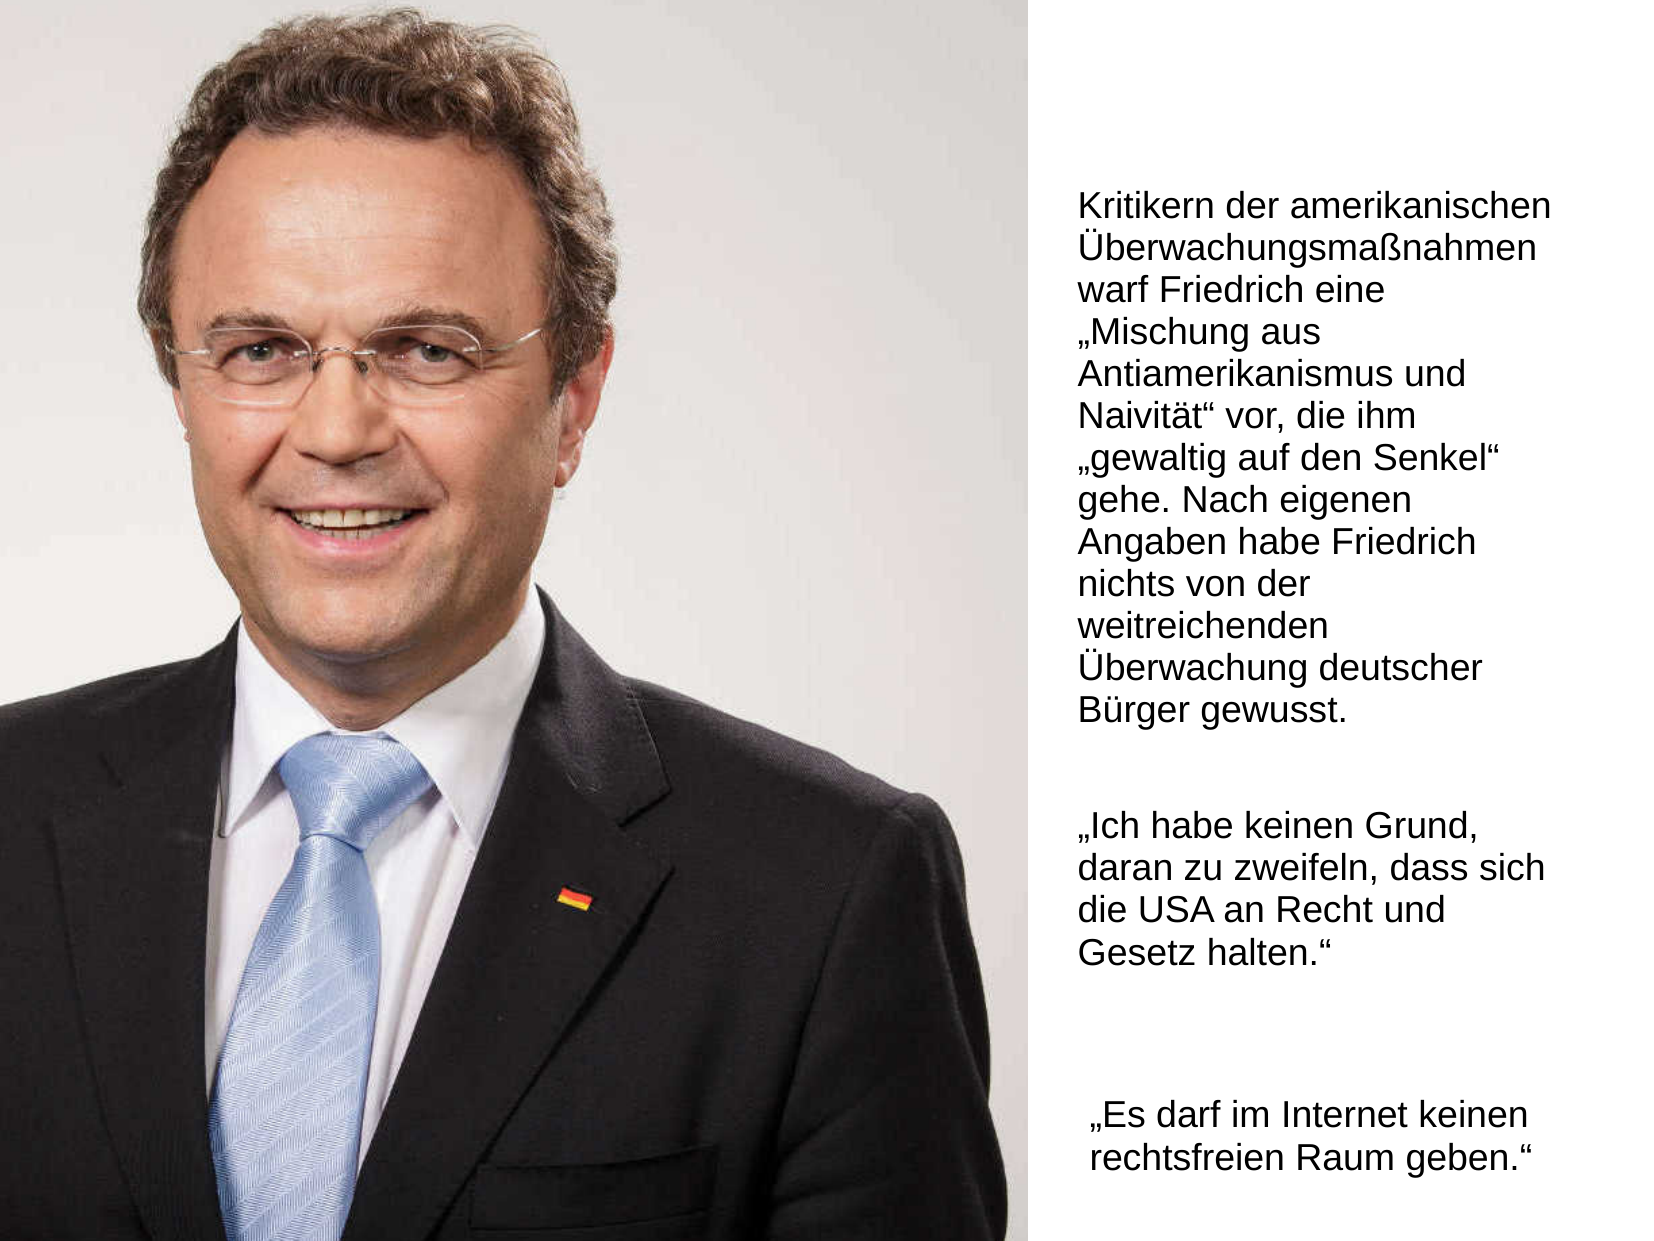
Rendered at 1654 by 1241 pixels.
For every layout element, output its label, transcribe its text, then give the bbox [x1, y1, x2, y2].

picture [0, 0, 1028, 1241]
text_box „Ich habe keinen Grund, daran zu zweifeln, dass sich die USA an Recht und Gesetz halten.“ [1062, 797, 1583, 981]
text_box „Es darf im Internet keinen rechtsfreien Raum geben.“ [1074, 1086, 1560, 1186]
text_box Kritikern der amerikanischen Überwachungsmaßnahmen warf Friedrich eine „Mischung aus Antiamerikanismus und Naivität“ vor, die ihm „gewaltig auf den Senkel“ gehe. Nach eigenen Angaben habe Friedrich nichts von der weitreichenden Überwachung deutscher Bürger gewusst. [1062, 177, 1571, 738]
